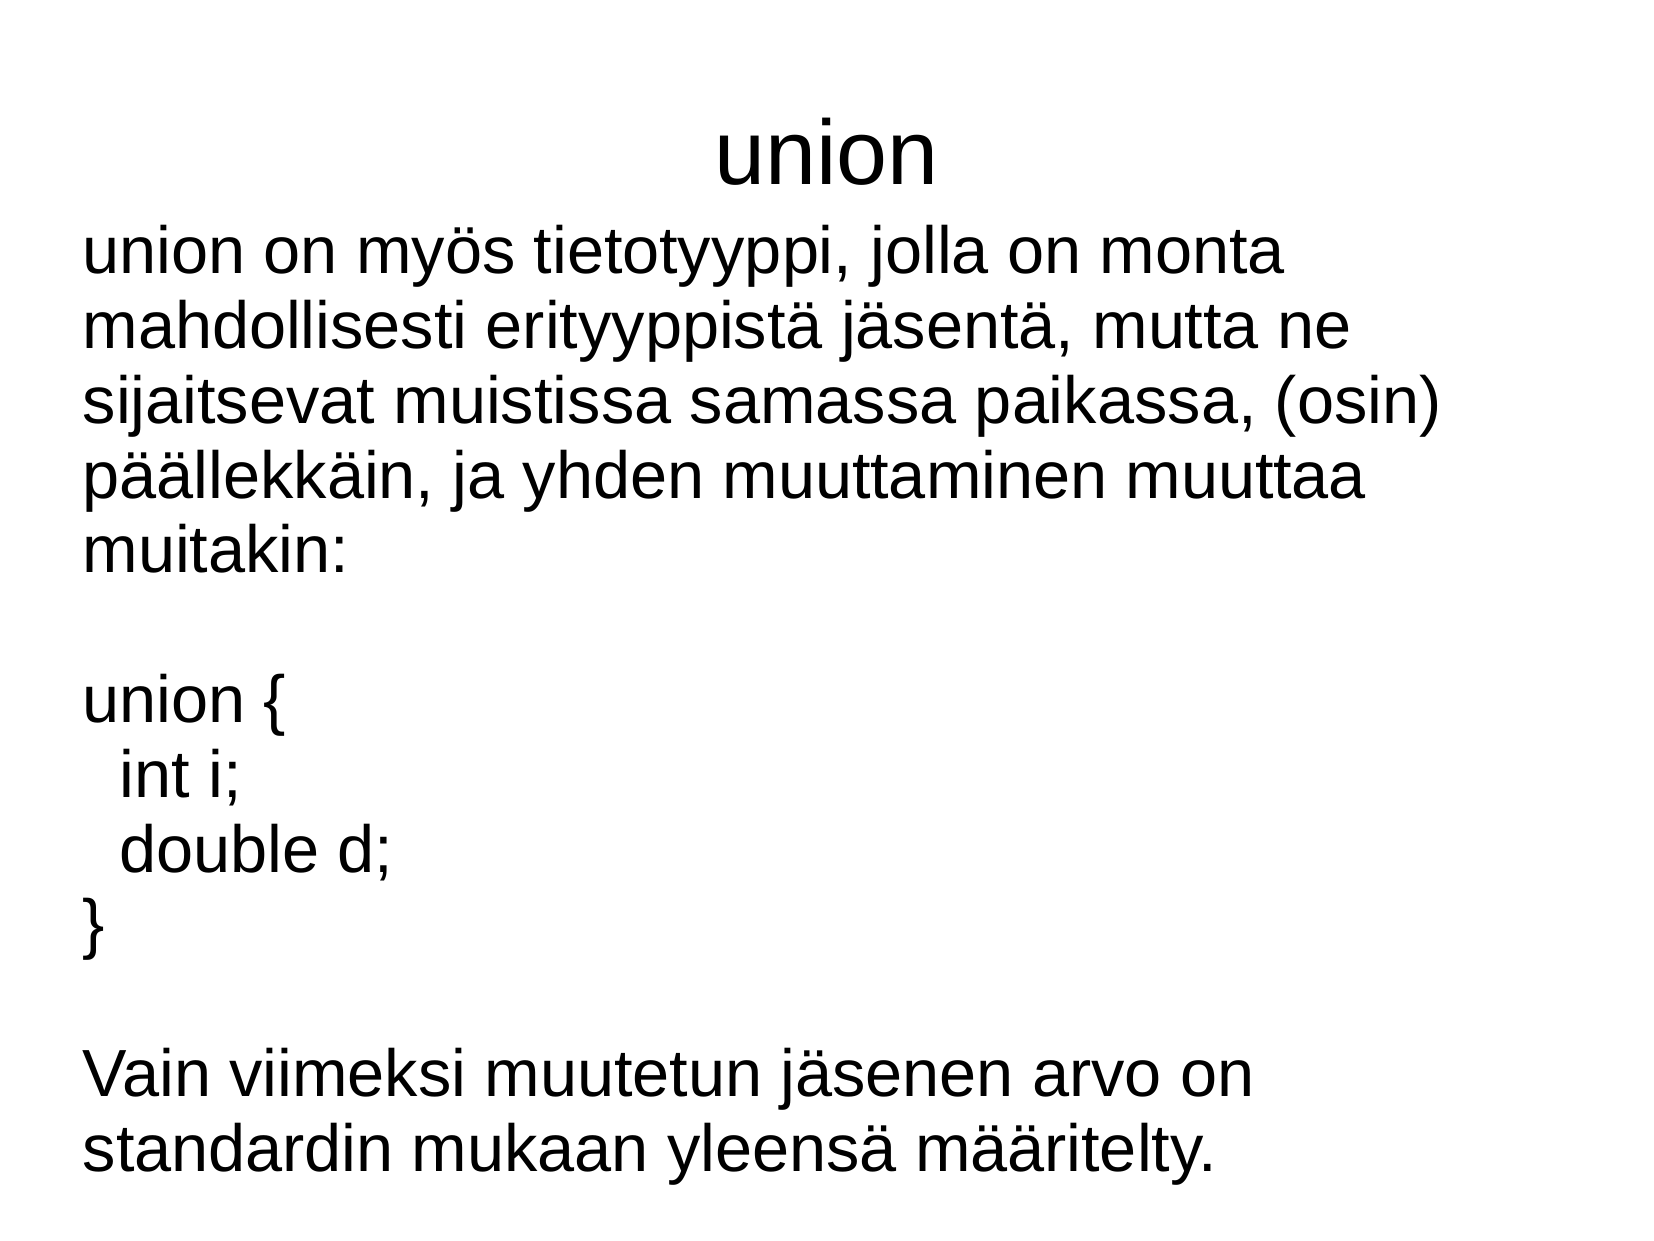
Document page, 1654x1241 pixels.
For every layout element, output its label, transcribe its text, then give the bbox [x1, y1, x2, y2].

subtitle union on myös tietotyyppi, jolla on monta mahdollisesti erityyppistä jäsentä, mutta ne sijaitsevat muistissa samassa paikassa, (osin) päällekkäin, ja yhden muuttaminen muuttaa muitakin: union { int i; double d; } Vain viimeksi muutetun jäsenen arvo on standardin mukaan yleensä määritelty. [82, 213, 1571, 1186]
title union [82, 56, 1571, 213]
